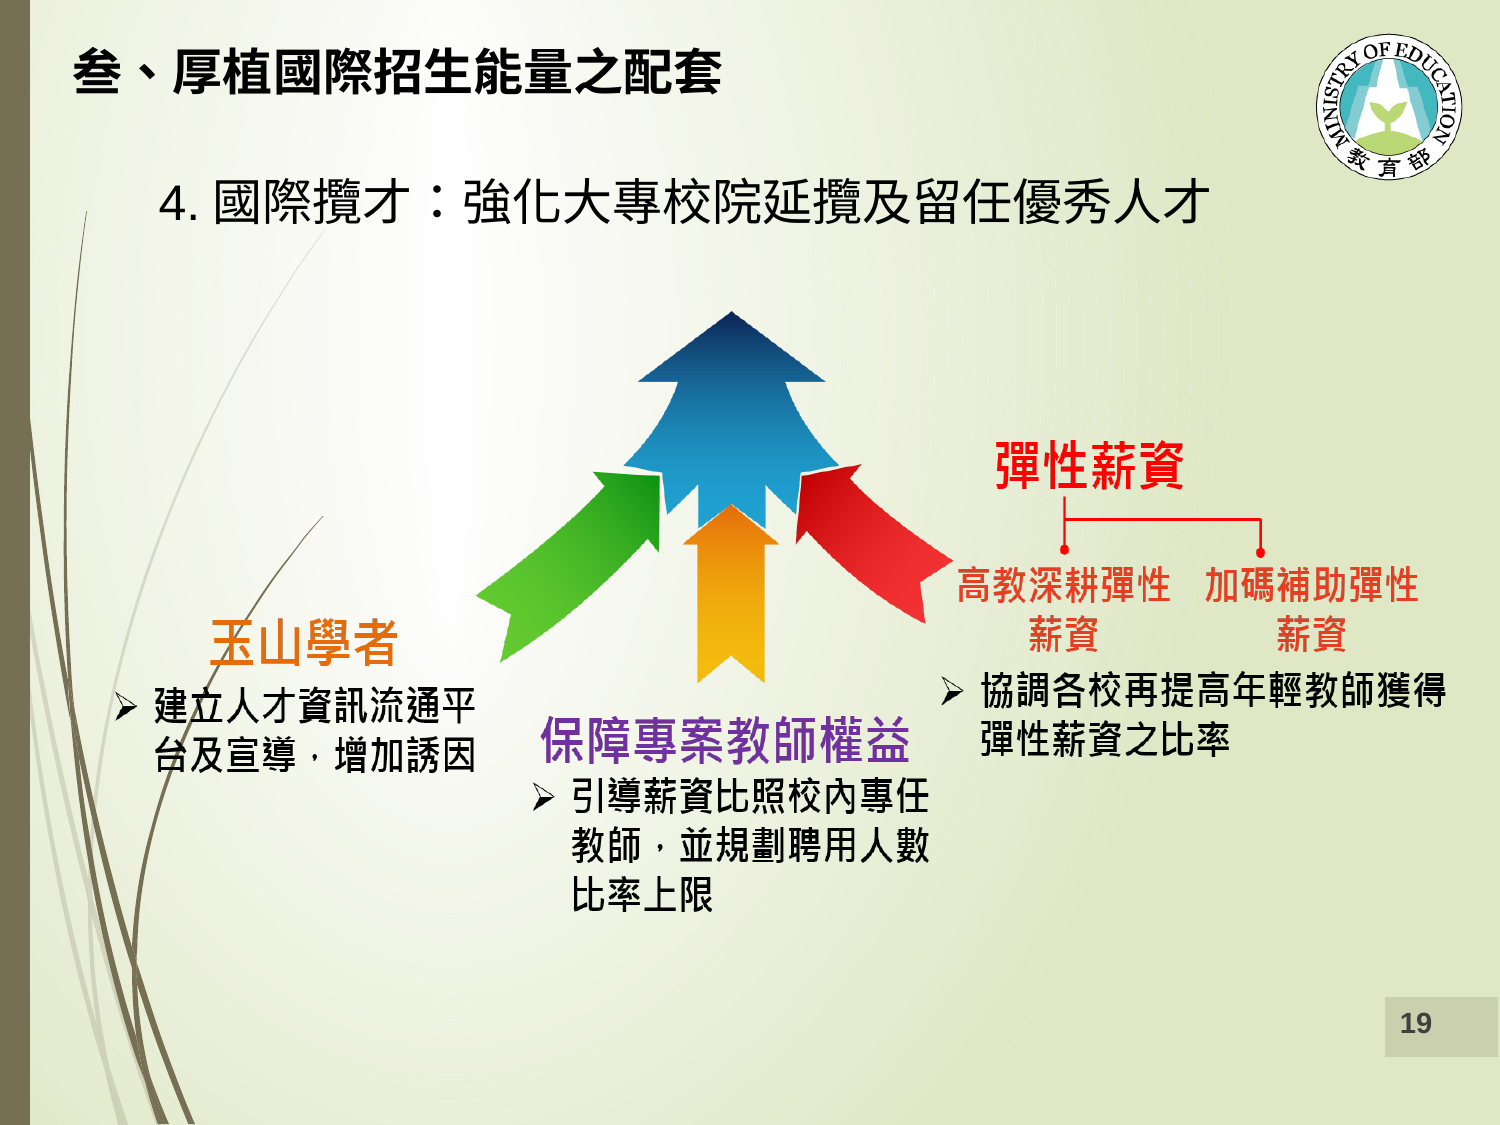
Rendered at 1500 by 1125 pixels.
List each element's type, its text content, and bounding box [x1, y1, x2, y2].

text_box 4.國際攬才：強化大專校院延攬及留任優秀人才 [143, 163, 1324, 239]
picture [91, 293, 1469, 944]
picture [1305, 30, 1469, 184]
text_box 叁、厚植國際招生能量之配套 [58, 33, 1156, 109]
slide_number <編號> [1385, 997, 1499, 1057]
